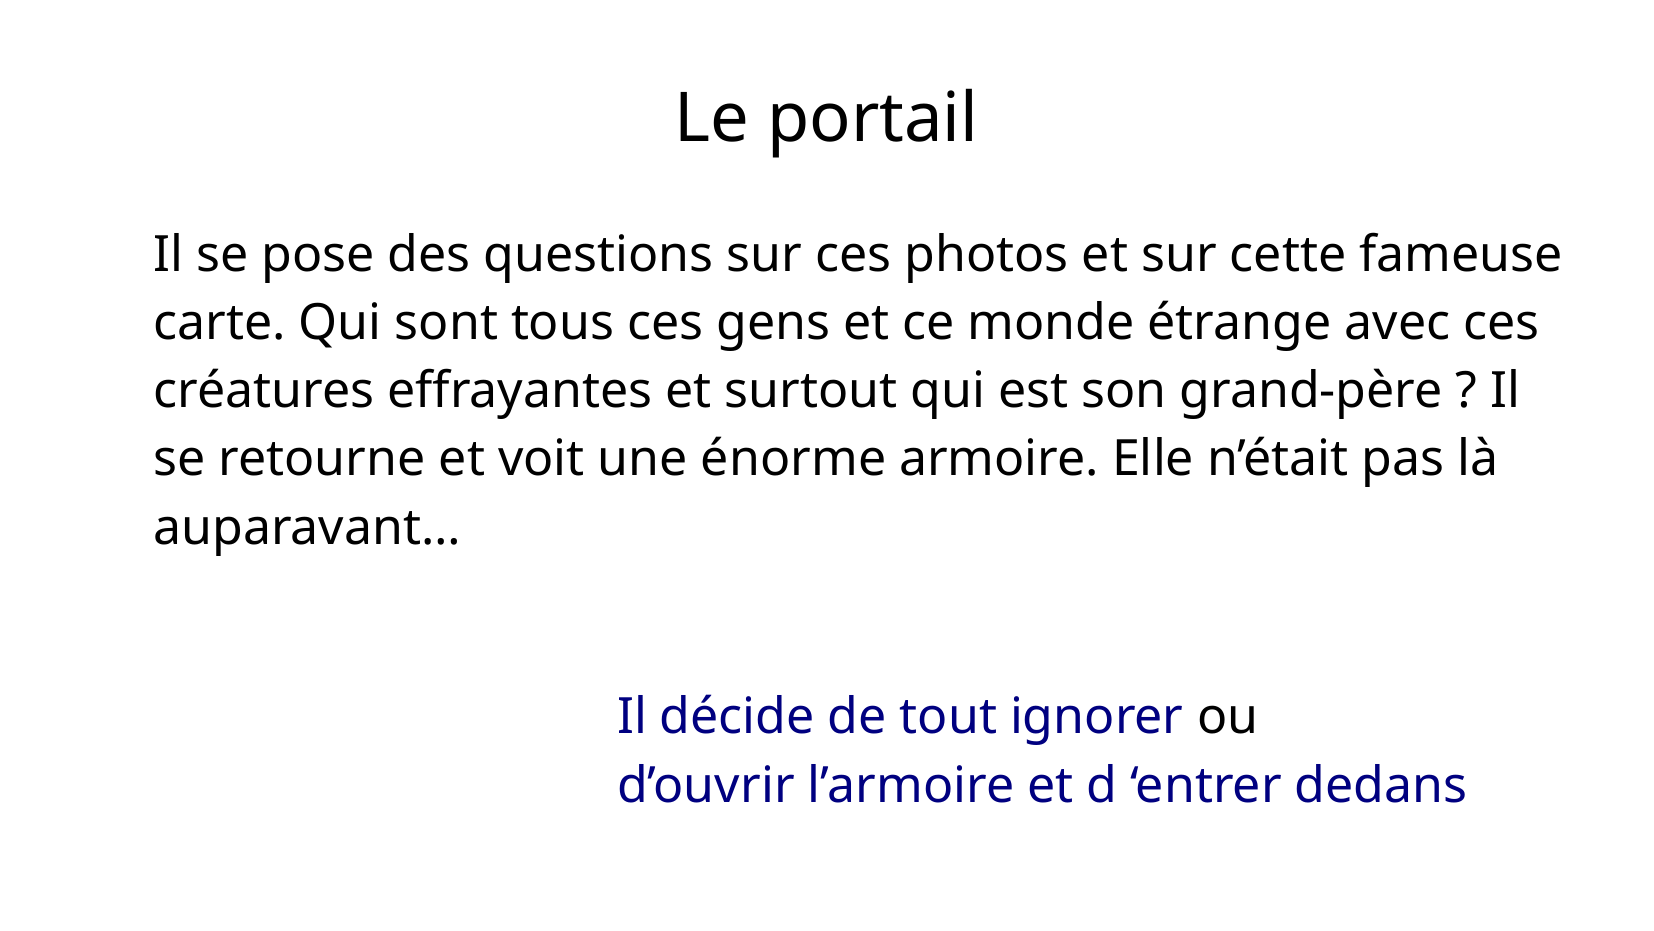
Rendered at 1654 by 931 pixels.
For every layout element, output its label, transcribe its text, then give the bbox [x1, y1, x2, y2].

text_box Il décide de tout ignorer ou d’ouvrir l’armoire et d ‘entrer dedans [602, 672, 1524, 827]
title Le portail [82, 37, 1571, 193]
list Il se pose des questions sur ces photos et sur cette fameuse carte. Qui sont tous ces gens et ce monde étrange avec ces créatures effrayantes et surtout qui est son grand-père ? Il se retourne et voit une énorme armoire. Elle n’était pas là auparavant… [82, 217, 1571, 758]
